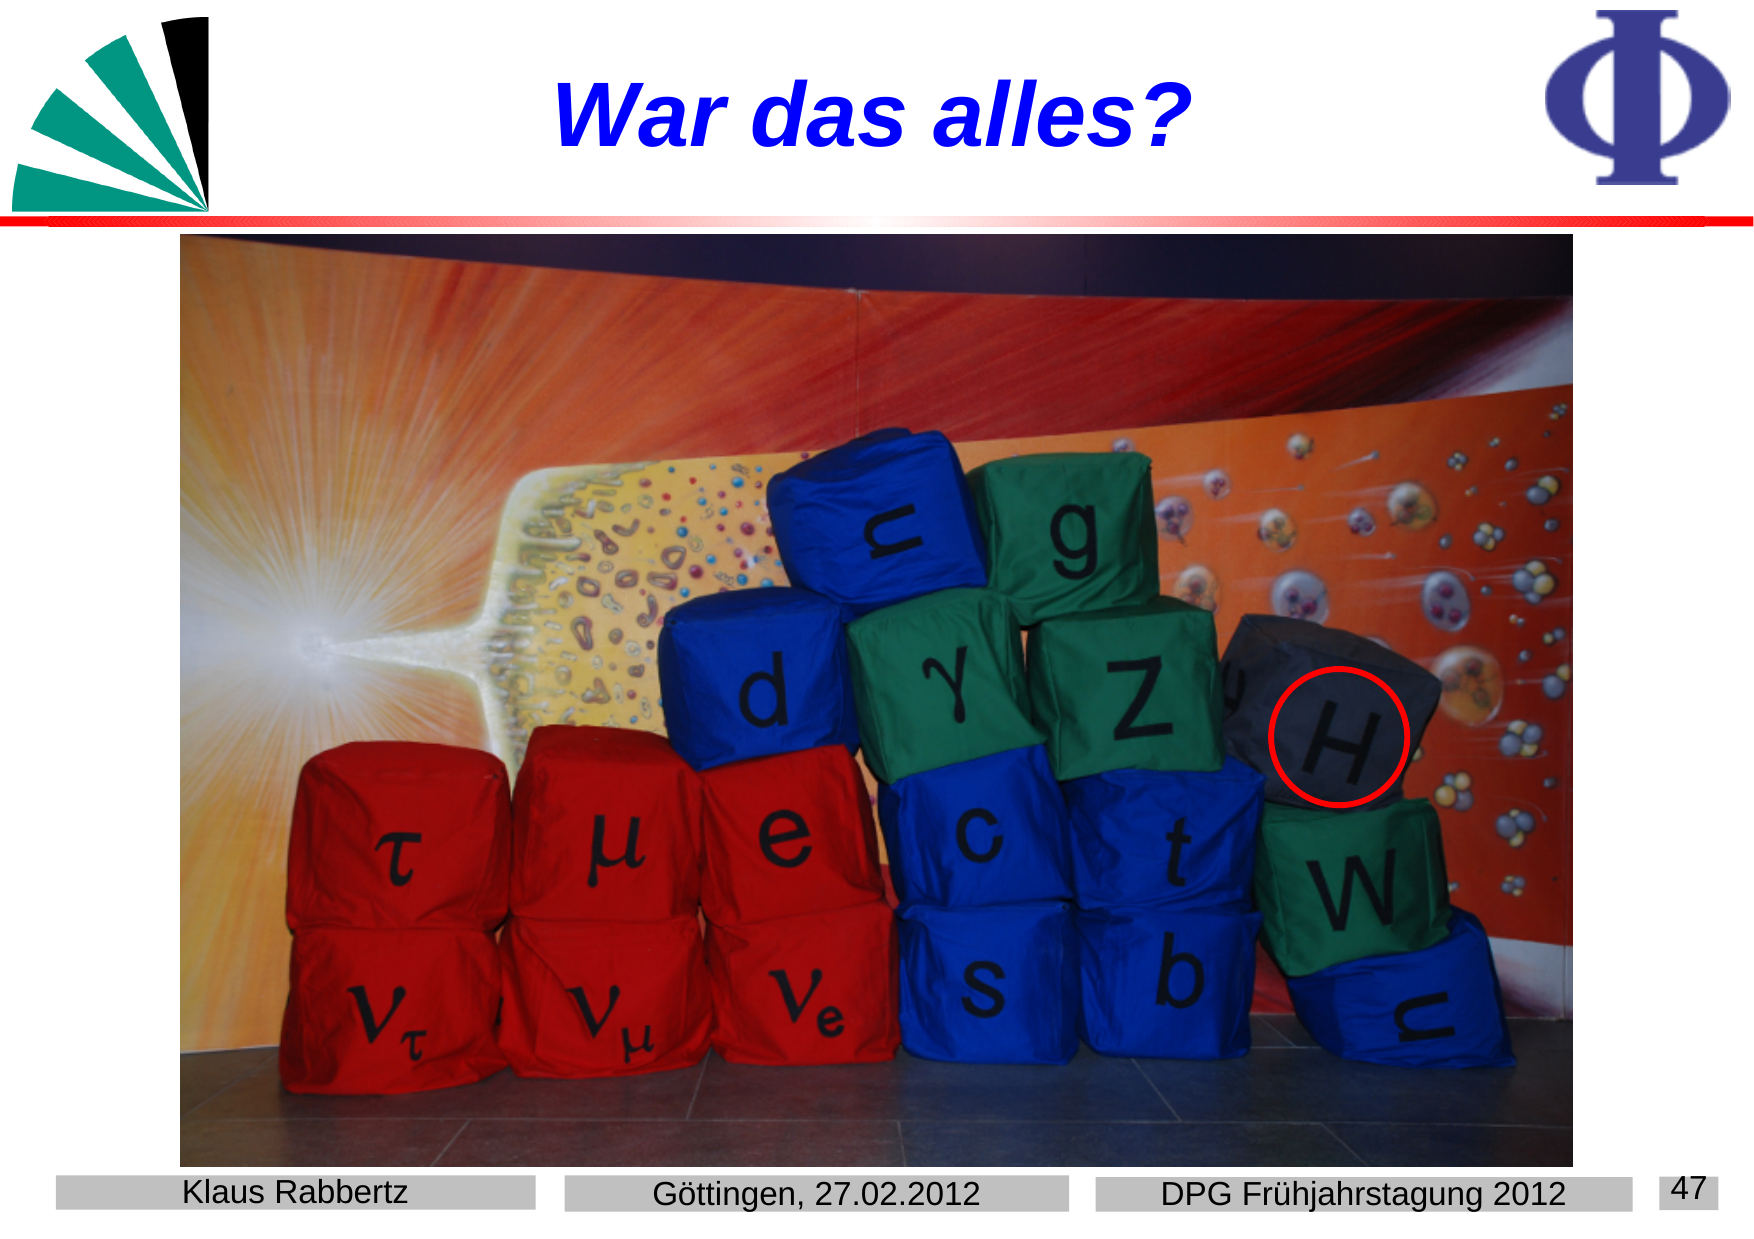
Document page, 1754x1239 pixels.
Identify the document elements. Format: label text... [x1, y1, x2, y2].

title War das alles? [220, 27, 1525, 202]
picture [12, 17, 209, 214]
picture [180, 234, 1573, 1167]
picture [1545, 10, 1731, 185]
